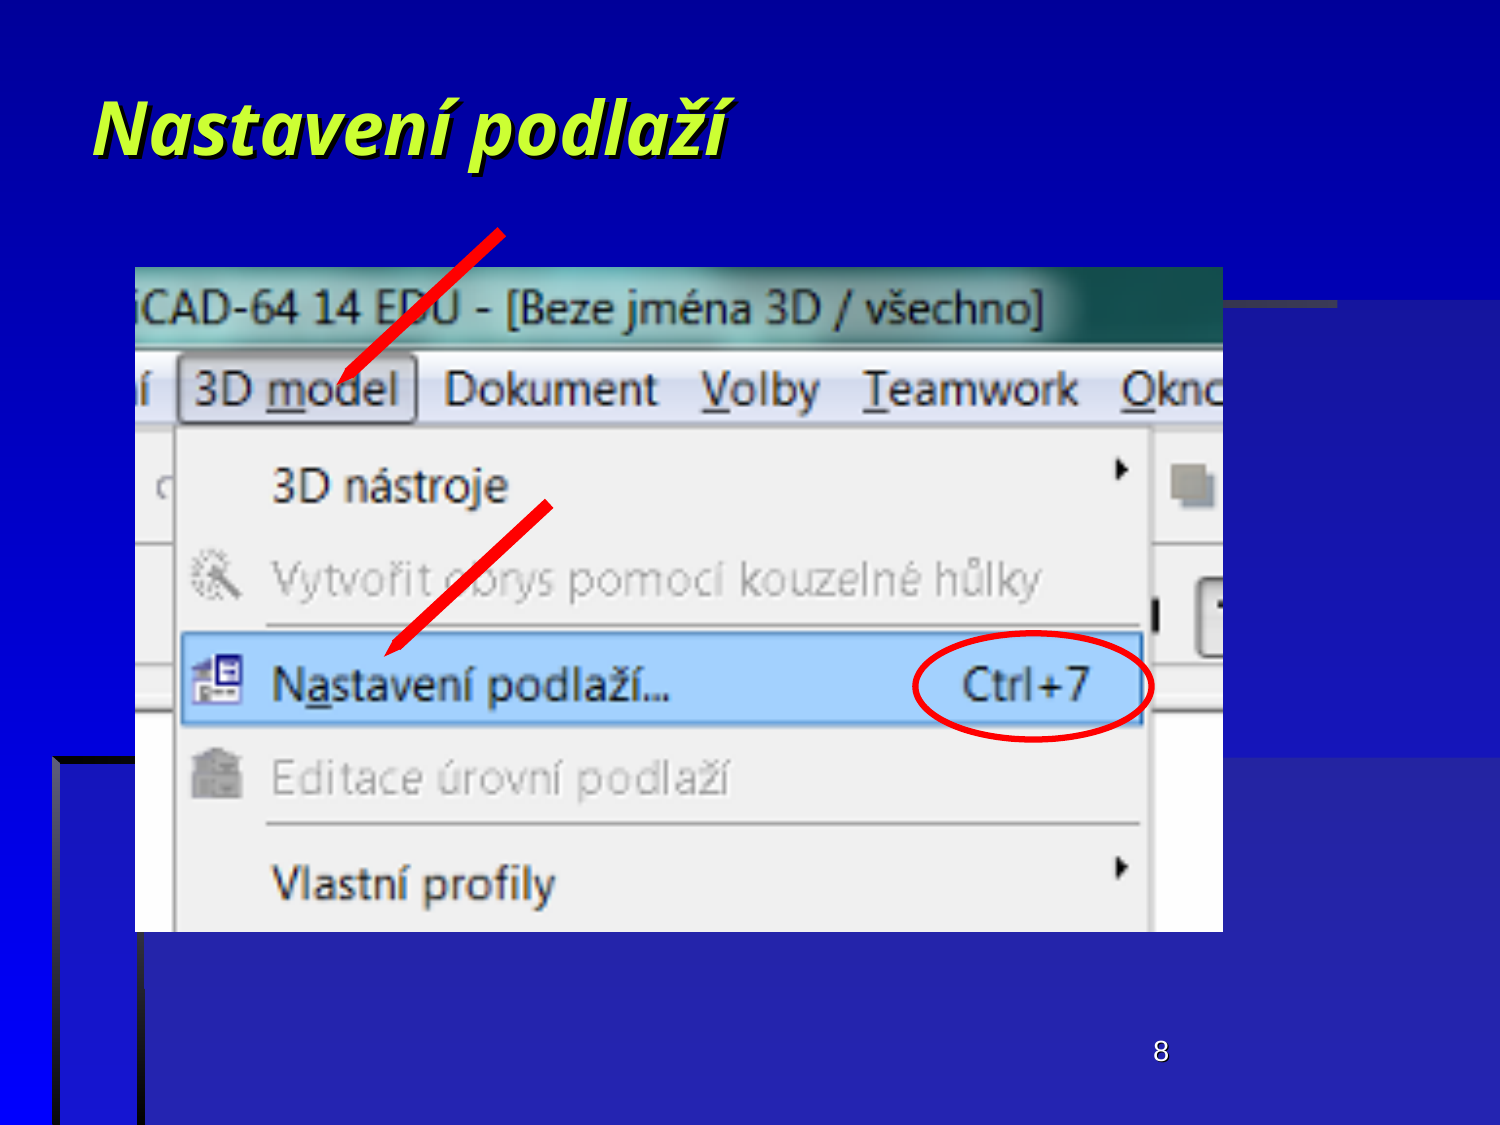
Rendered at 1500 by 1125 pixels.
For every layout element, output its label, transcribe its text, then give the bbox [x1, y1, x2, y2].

text_box <číslo> [1137, 1024, 1450, 1103]
title Nastavení podlaží [76, 42, 1453, 209]
picture [135, 267, 1223, 932]
